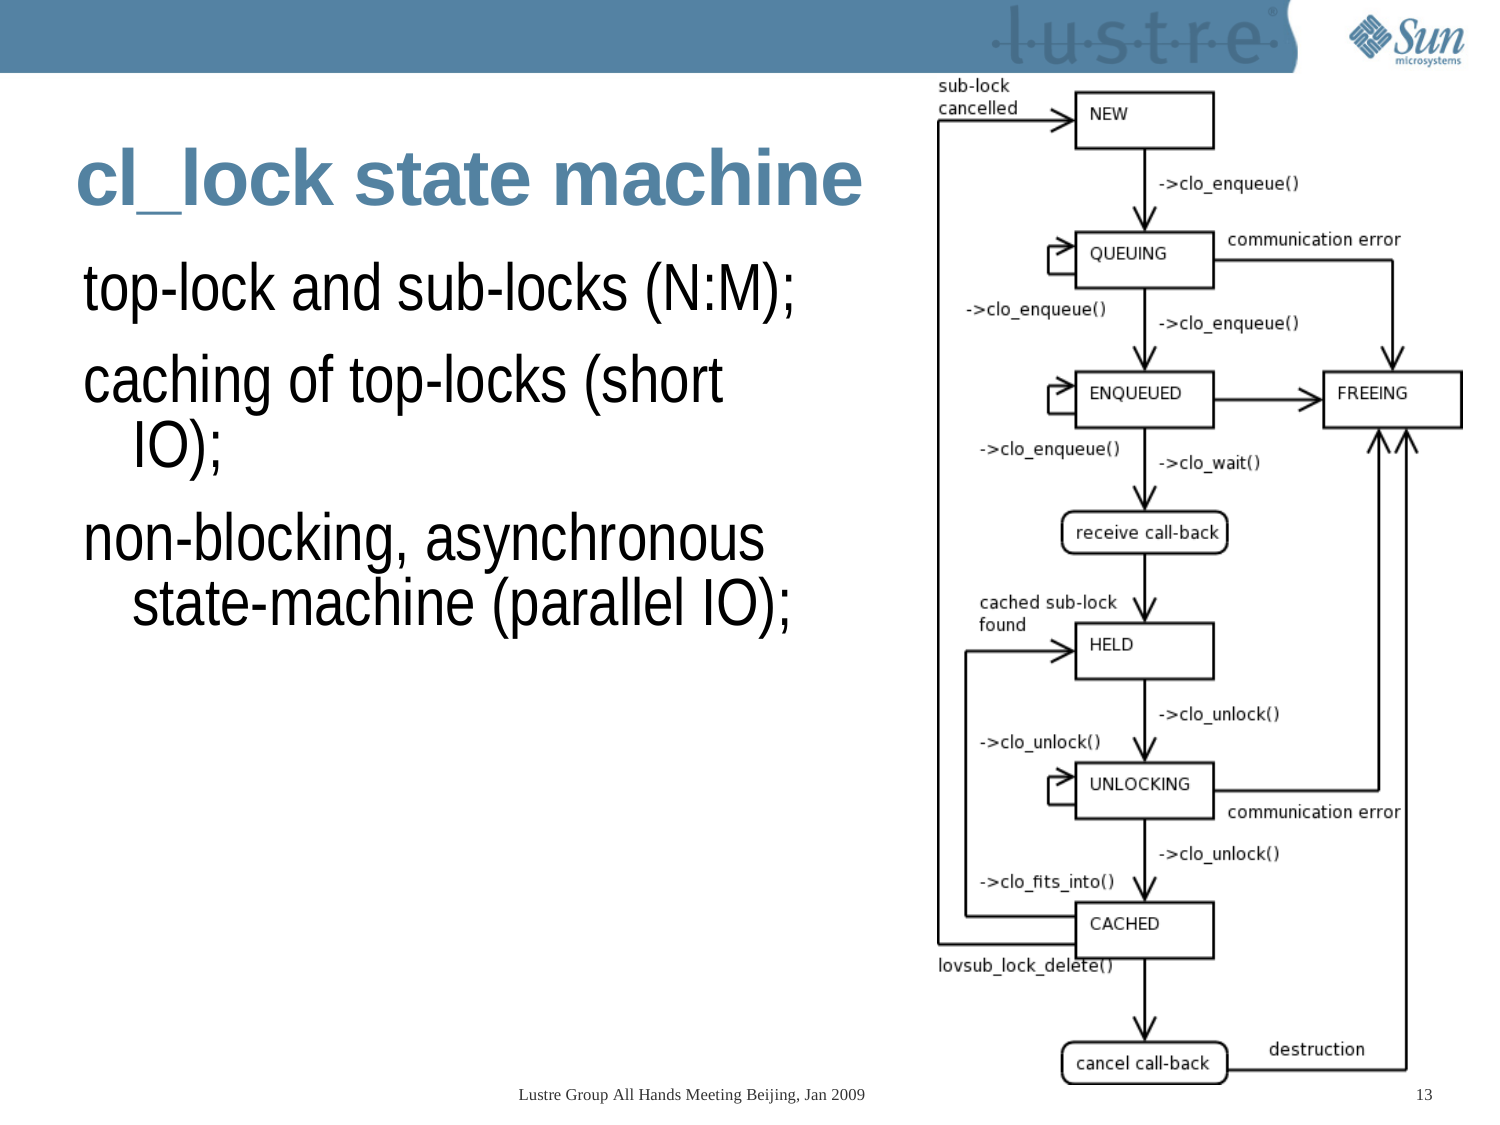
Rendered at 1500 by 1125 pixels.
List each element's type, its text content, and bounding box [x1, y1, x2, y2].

title cl_lock state machine [75, 123, 937, 227]
picture [0, 0, 1500, 1085]
list top-lock and sub-locks (N:M); caching of top-locks (short IO); non-blocking, asynchronous state-machine (parallel IO); [64, 258, 826, 1048]
